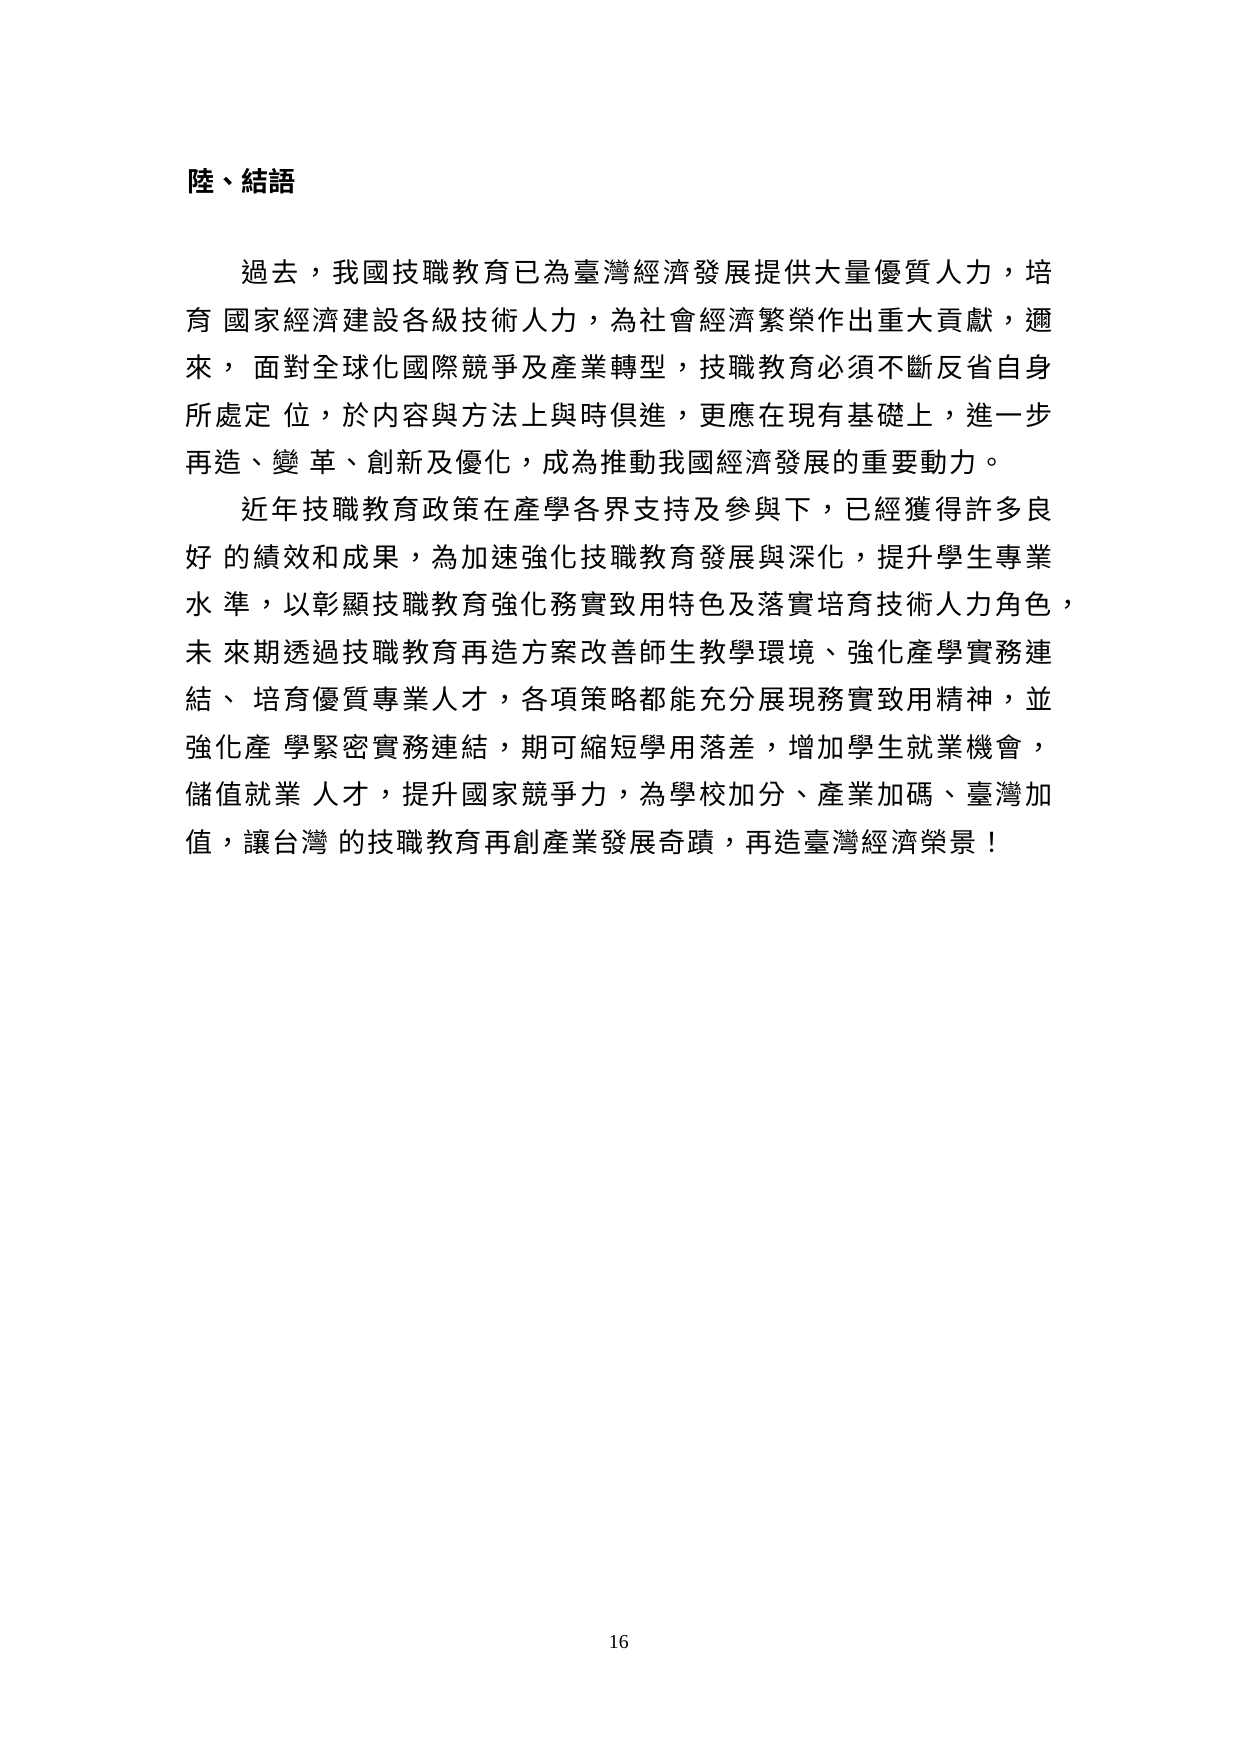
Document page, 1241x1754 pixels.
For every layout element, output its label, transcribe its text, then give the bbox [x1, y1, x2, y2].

text_box 過去，我國技職教育已為臺灣經濟發展提供大量優質人力，培育 國家經濟建設各級技術人力，為社會經濟繁榮作出重大貢獻，邇來， 面對全球化國際競爭及產業轉型，技職教育必須不斷反省自身所處定 位，於内容與方法上與時倶進，更應在現有基礎上，進一步再造、變 革、創新及優化，成為推動我國經濟發展的重要動力。 近年技職教育政策在產學各界支持及參與下，已經獲得許多良好 的績效和成果，為加速強化技職教育發展與深化，提升學生專業水 準，以彰顯技職教育強化務實致用特色及落實培育技術人力角色，未 來期透過技職教育再造方案改善師生教學環境、強化產學實務連結、 培育優質專業人才，各項策略都能充分展現務實致用精神，並強化產 學緊密實務連結，期可縮短學用落差，增加學生就業機會，儲值就業 人才，提升國家競爭力，為學校加分、產業加碼、臺灣加值，讓台灣 的技職教育再創產業發展奇蹟，再造臺灣經濟榮景！ [185, 240, 1054, 848]
text_box 陸、結語 [187, 164, 306, 196]
text_box 16 [609, 1629, 633, 1649]
